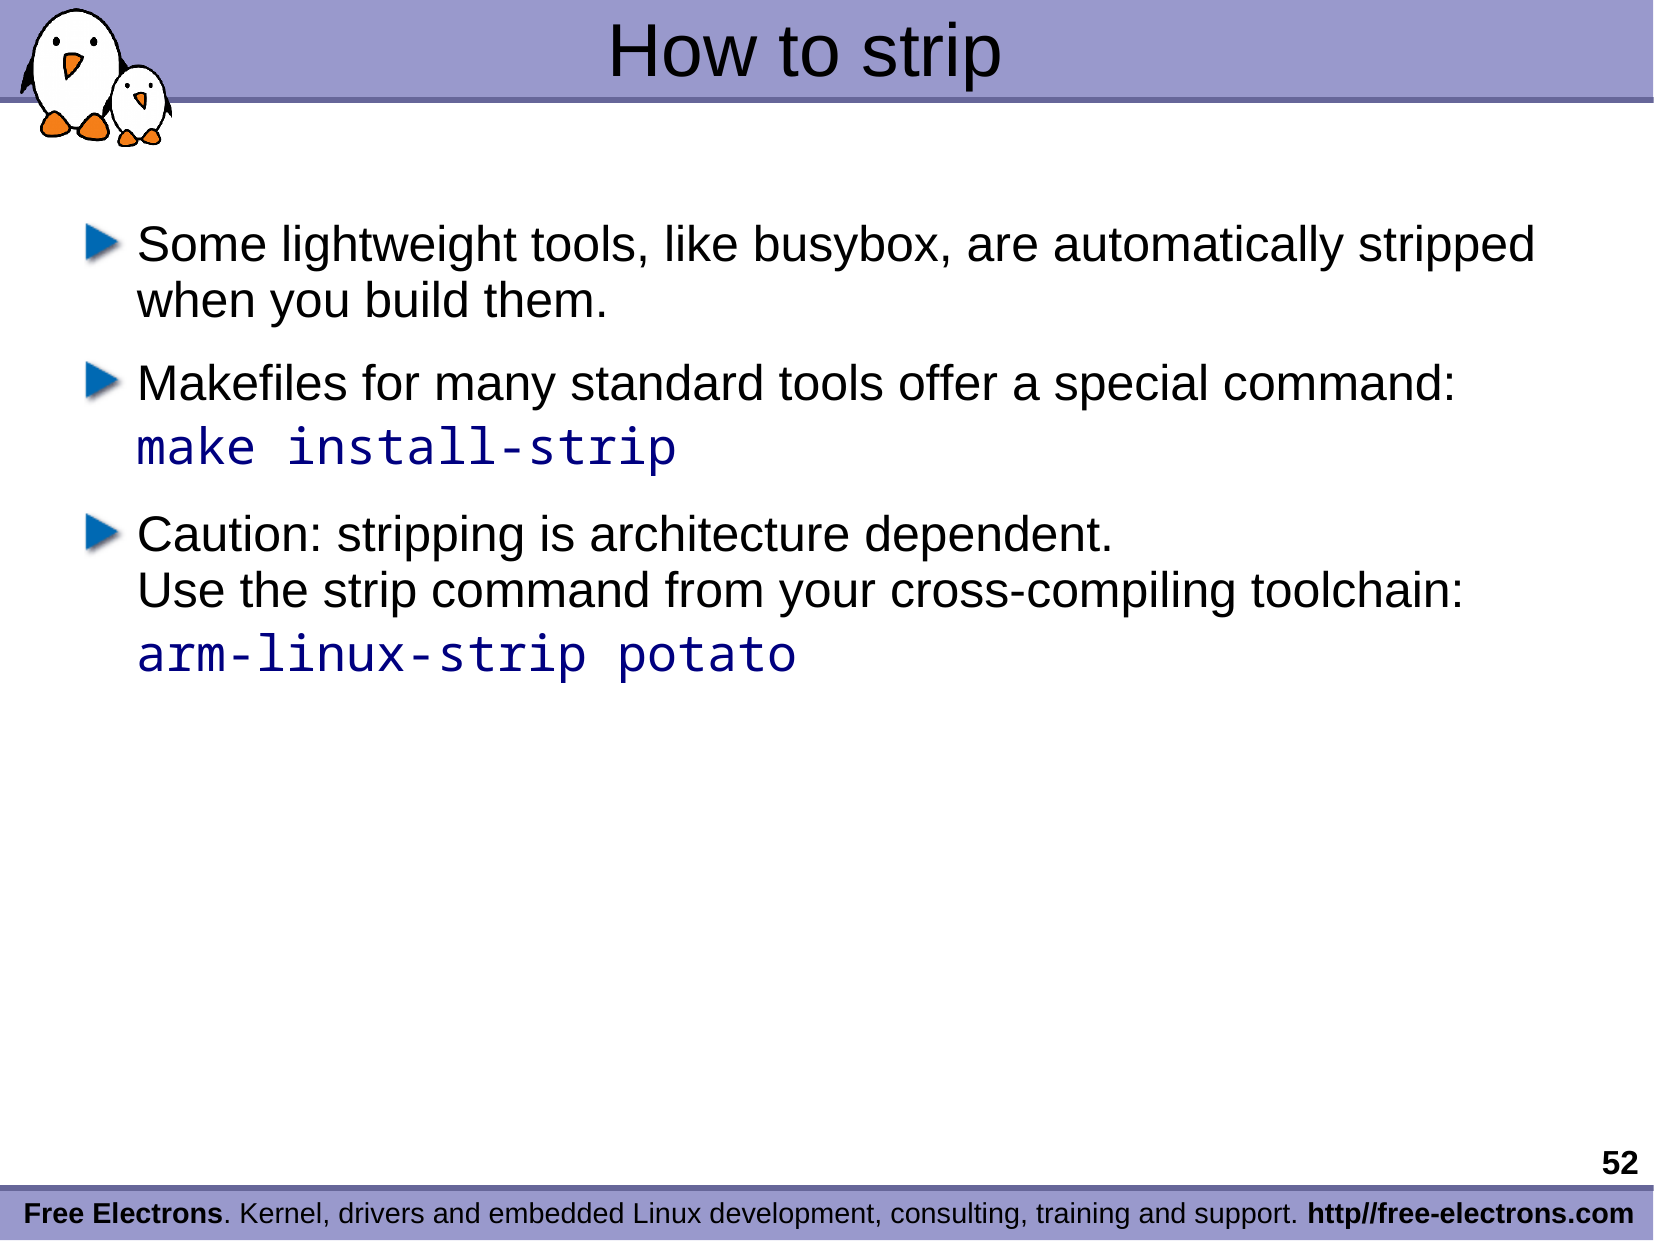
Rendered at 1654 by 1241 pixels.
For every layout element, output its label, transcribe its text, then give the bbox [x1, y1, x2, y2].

list Some lightweight tools, like busybox, are automatically stripped when you build them. Makefiles for many standard tools offer a special command: make install-strip Caution: stripping is architecture dependent. Use the strip command from your cross-compiling toolchain: arm-linux-strip potato [66, 216, 1571, 1066]
picture [20, 8, 172, 147]
title How to strip [60, 0, 1551, 100]
